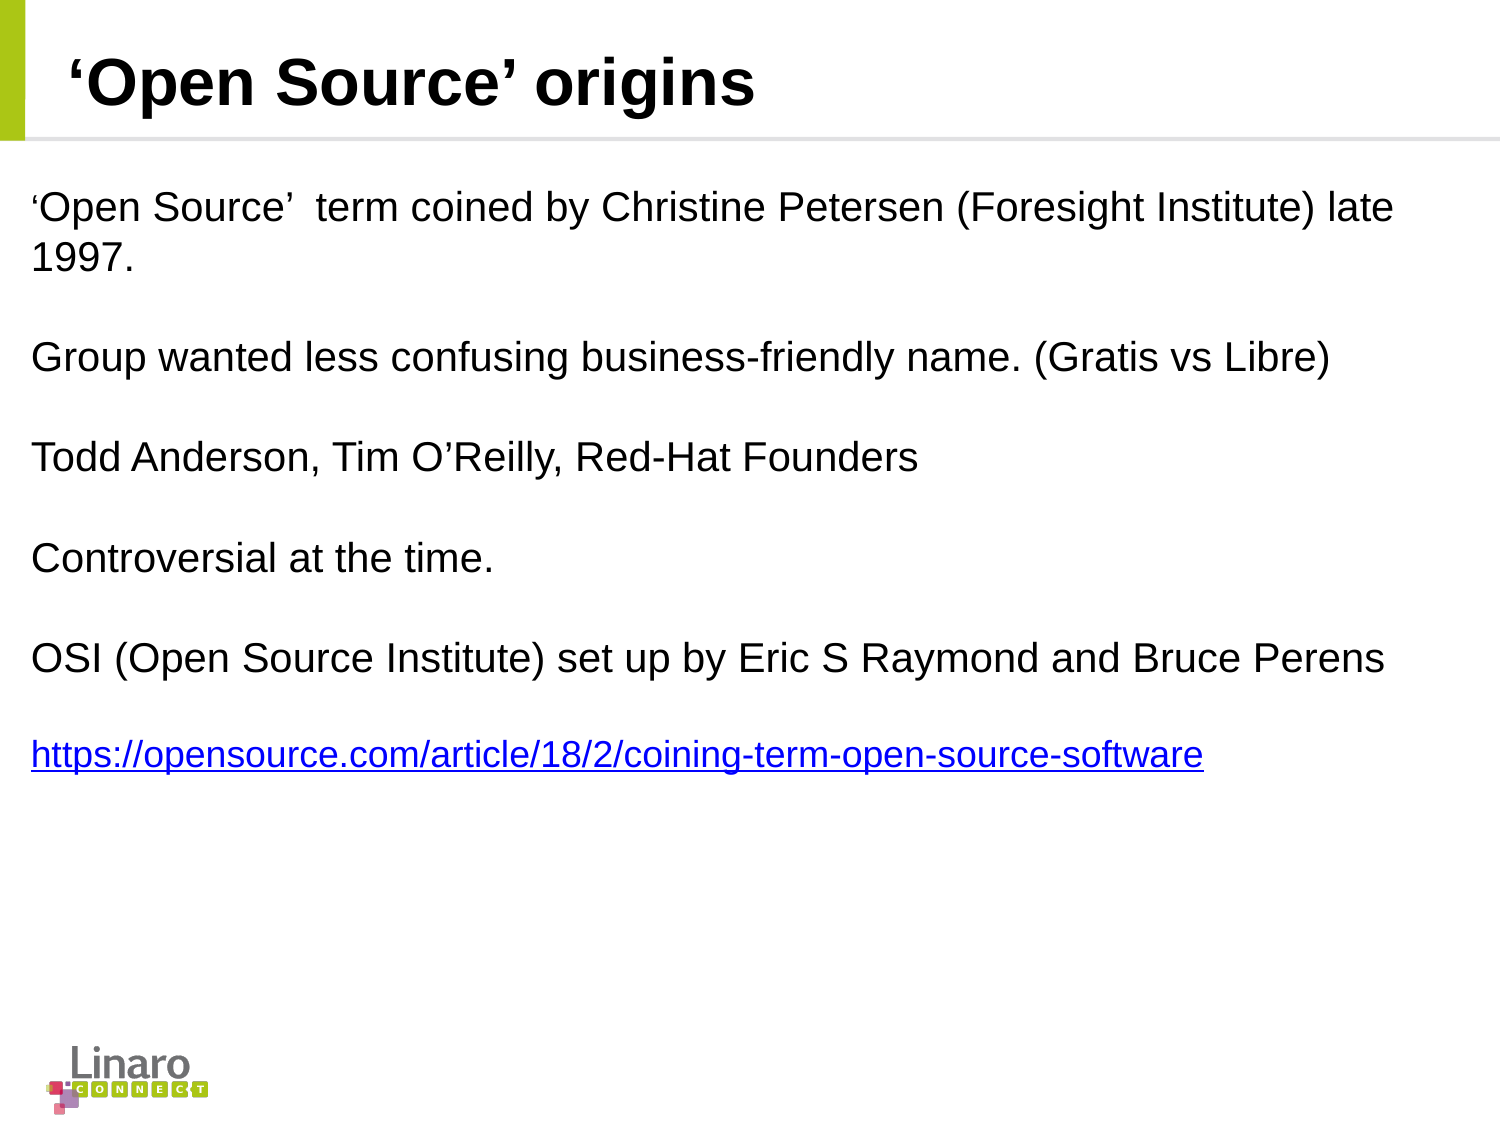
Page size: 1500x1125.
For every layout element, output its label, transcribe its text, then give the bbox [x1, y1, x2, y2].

text_box ‘Open Source’ origins [53, 23, 1465, 136]
text_box ‘Open Source’ term coined by Christine Petersen (Foresight Institute) late 1997. Group wanted less confusing business-friendly name. (Gratis vs Libre) Todd Anderson, Tim O’Reilly, Red-Hat Founders Controversial at the time. OSI (Open Source Institute) set up by Eric S Raymond and Bruce Perens https://opensource.com/article/18/2/coining-term-open-source-software [16, 165, 1482, 1040]
picture [39, 1041, 216, 1119]
